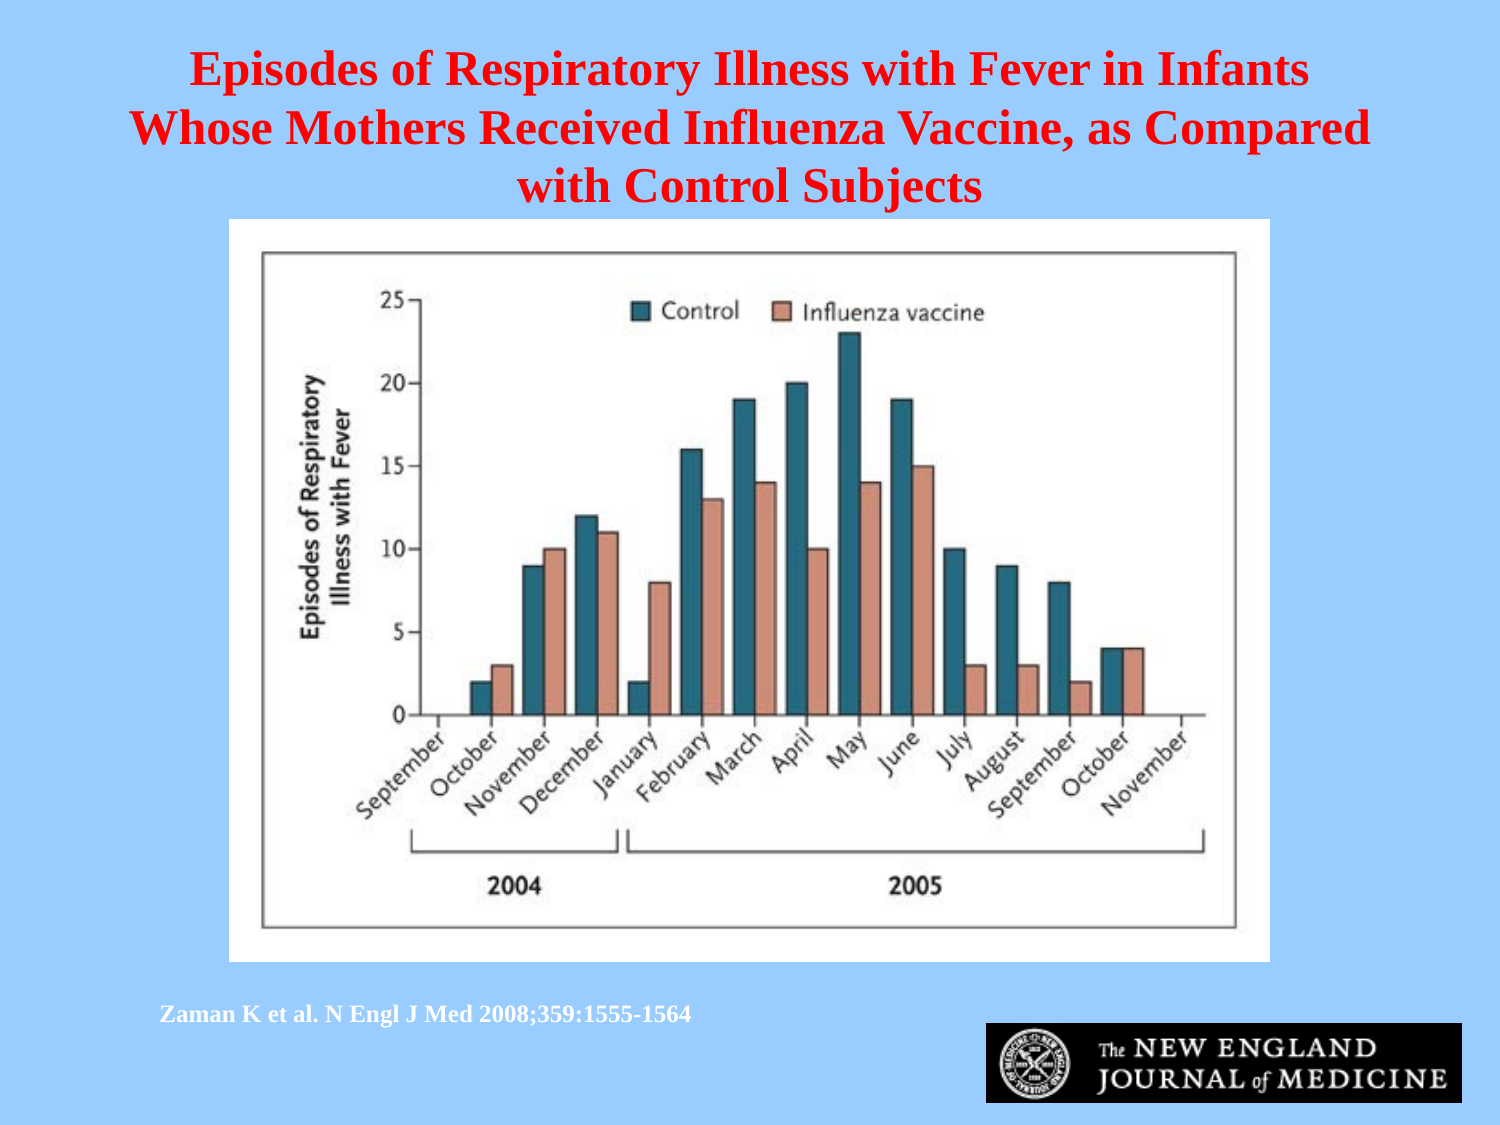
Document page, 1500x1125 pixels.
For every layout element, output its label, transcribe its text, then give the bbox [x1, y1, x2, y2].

picture [986, 1023, 1462, 1103]
picture [229, 219, 1270, 962]
title Episodes of Respiratory Illness with Fever in Infants Whose Mothers Received Influenza Vaccine, as Compared with Control Subjects [112, 31, 1388, 219]
text_box Zaman K et al. N Engl J Med 2008;359:1555-1564 [159, 999, 1355, 1029]
